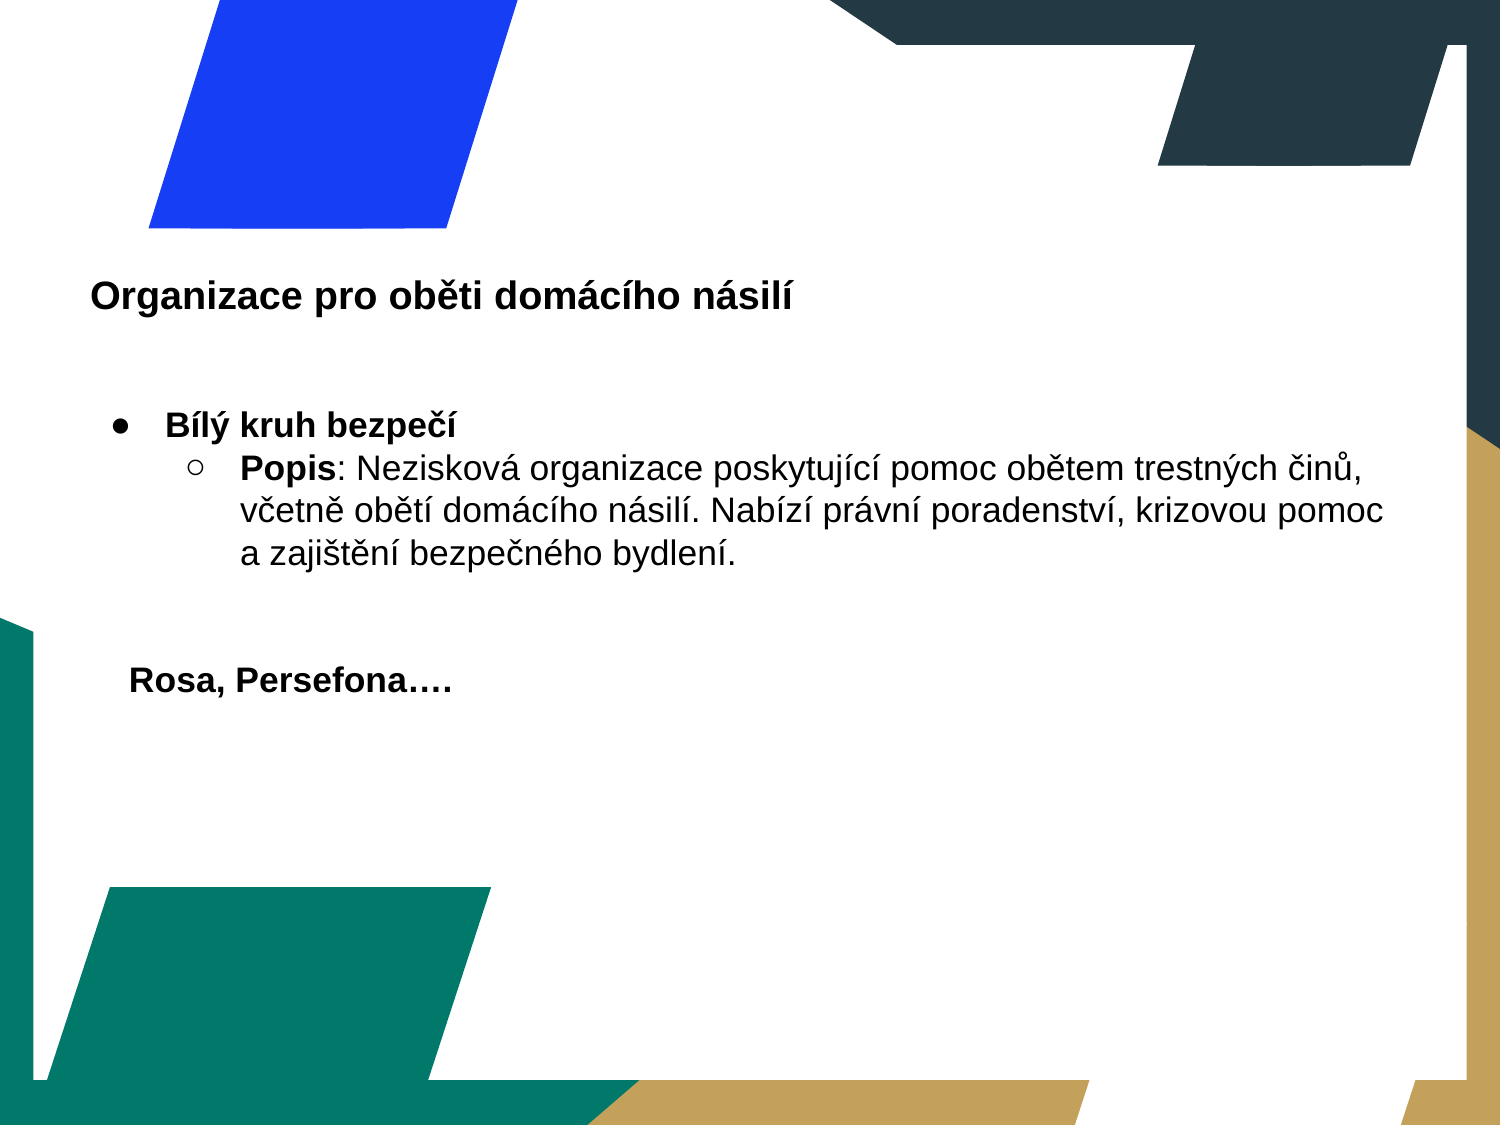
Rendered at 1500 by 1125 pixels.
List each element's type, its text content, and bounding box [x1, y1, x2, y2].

list Organizace pro oběti domácího násilí Bílý kruh bezpečí Popis: Nezisková organizace poskytující pomoc obětem trestných činů, včetně obětí domácího násilí. Nabízí právní poradenství, krizovou pomoc a zajištění bezpečného bydlení. Rosa, Persefona…. [75, 262, 1425, 1005]
title [75, 45, 1425, 233]
